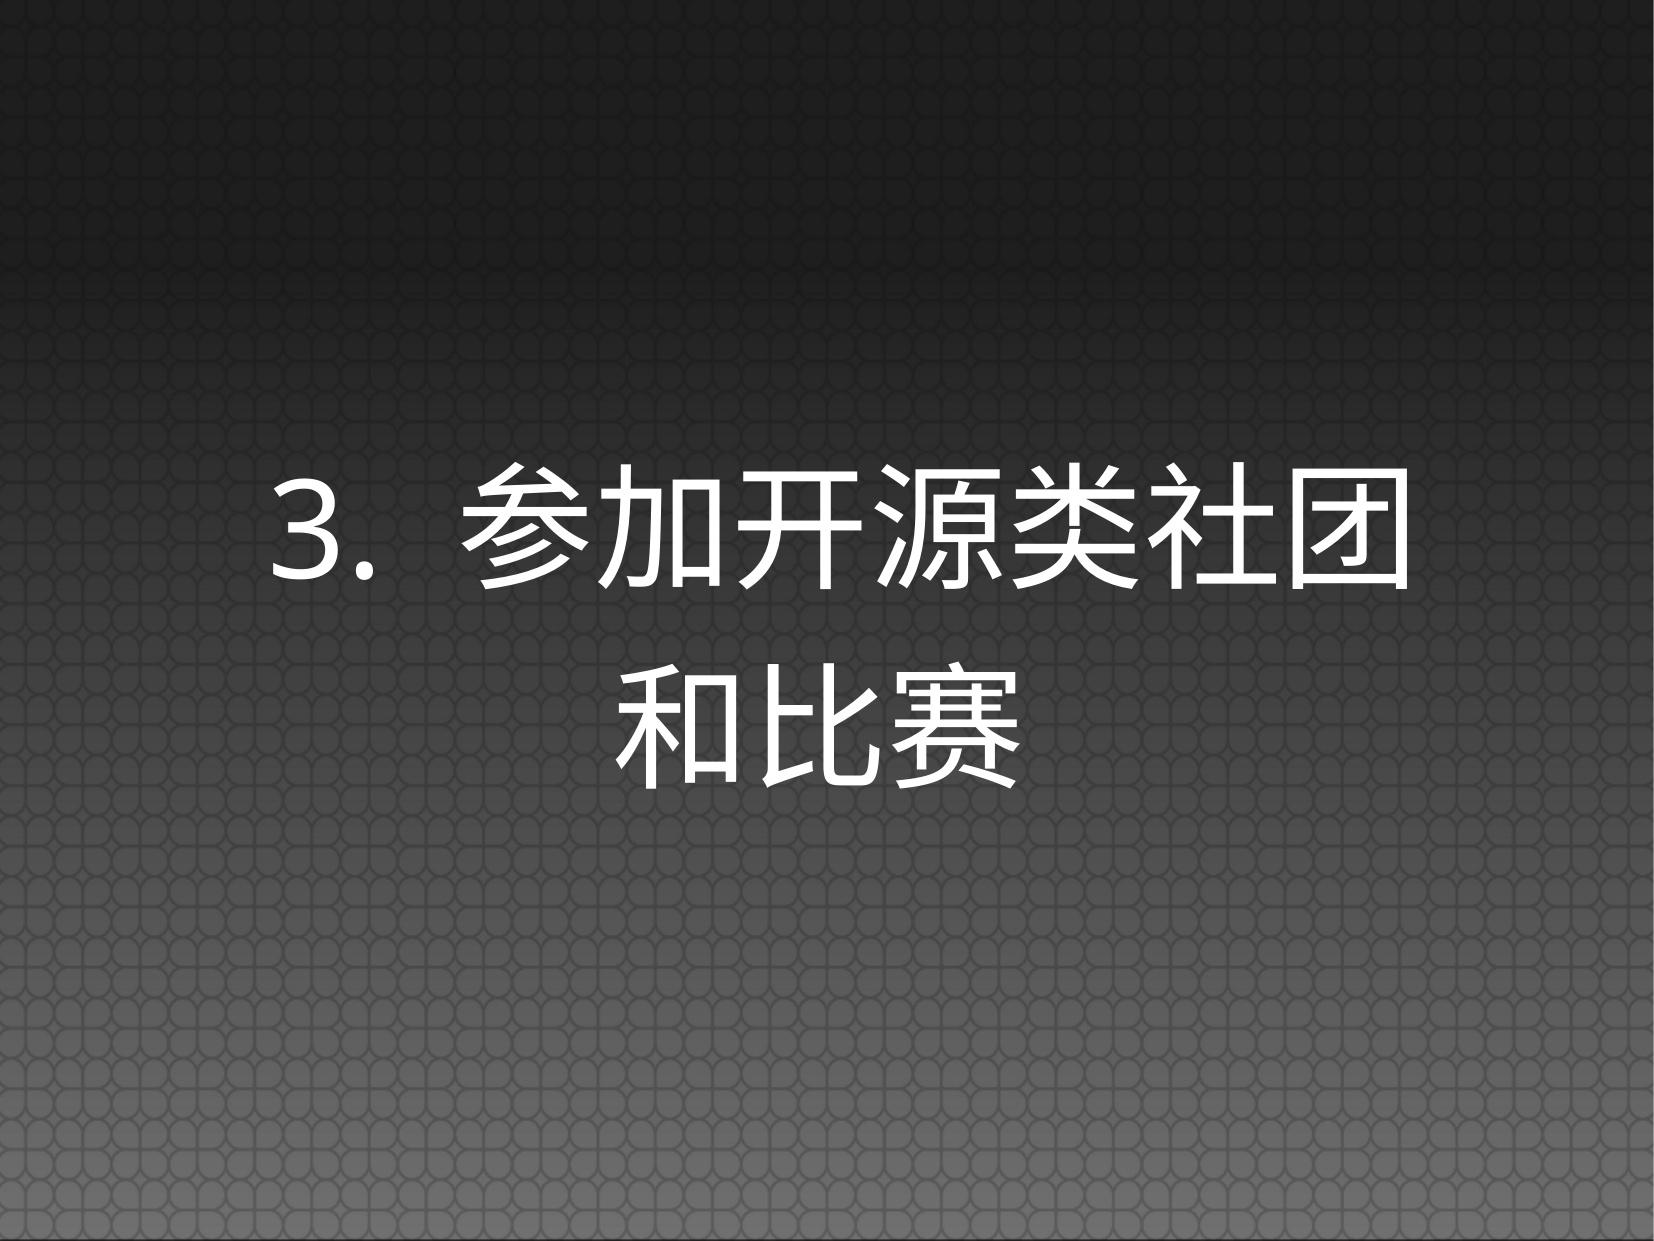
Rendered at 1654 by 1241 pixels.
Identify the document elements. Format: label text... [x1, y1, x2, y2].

picture [0, 0, 1654, 1241]
title 3. 参加开源类社团 和比赛 [75, 415, 1564, 823]
